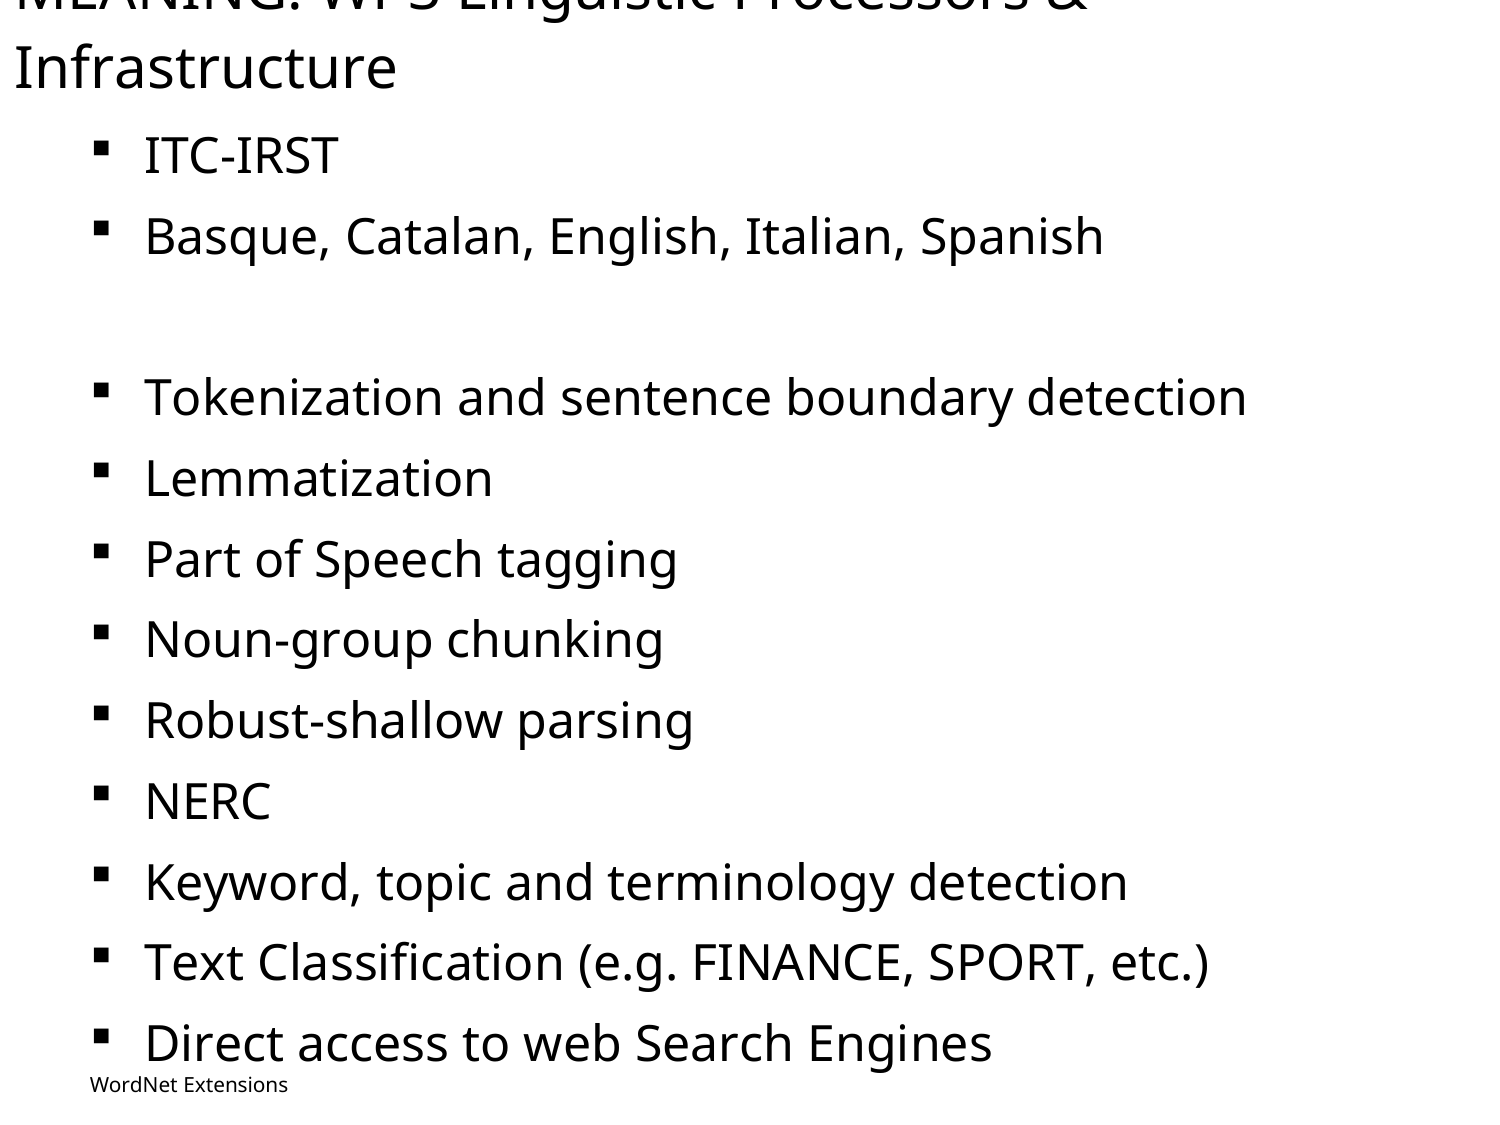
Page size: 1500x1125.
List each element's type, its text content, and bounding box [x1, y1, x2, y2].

title MEANING: WP3 Linguistic Processors & Infrastructure [0, 0, 1500, 102]
list ITC-IRST Basque, Catalan, English, Italian, Spanish Tokenization and sentence boundary detection Lemmatization Part of Speech tagging Noun-group chunking Robust-shallow parsing NERC Keyword, topic and terminology detection Text Classification (e.g. FINANCE, SPORT, etc.) Direct access to web Search Engines [75, 112, 1438, 1058]
